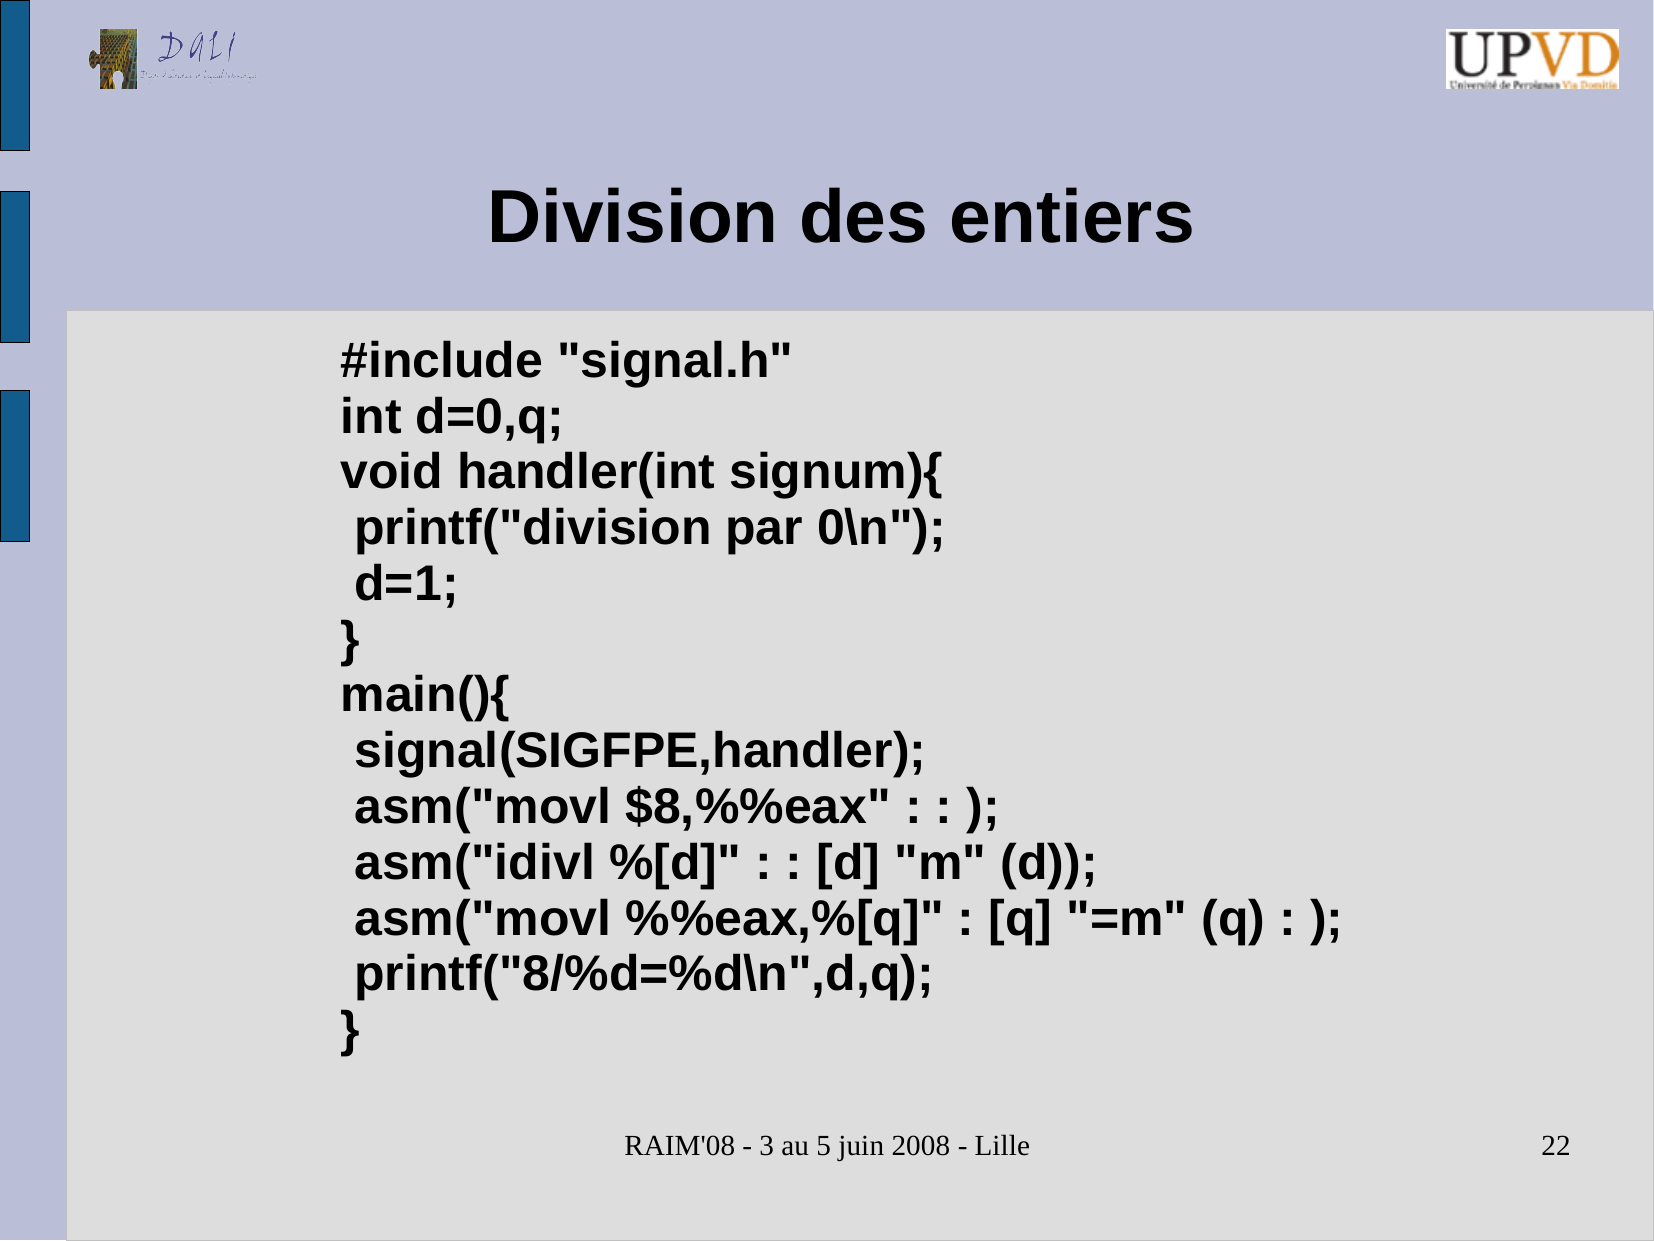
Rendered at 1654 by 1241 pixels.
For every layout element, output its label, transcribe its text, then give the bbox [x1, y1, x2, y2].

picture [1446, 29, 1619, 89]
picture [88, 29, 261, 89]
text_box #include "signal.h" int d=0,q; void handler(int signum){ printf("division par 0\n"); d=1; } main(){ signal(SIGFPE,handler); asm("movl $8,%%eax" : : ); asm("idivl %[d]" : : [d] "m" (d)); asm("movl %%eax,%[q]" : [q] "=m" (q) : ); printf("8/%d=%d\n",d,q); } [325, 324, 1357, 1081]
text_box Division des entiers [472, 166, 1211, 266]
